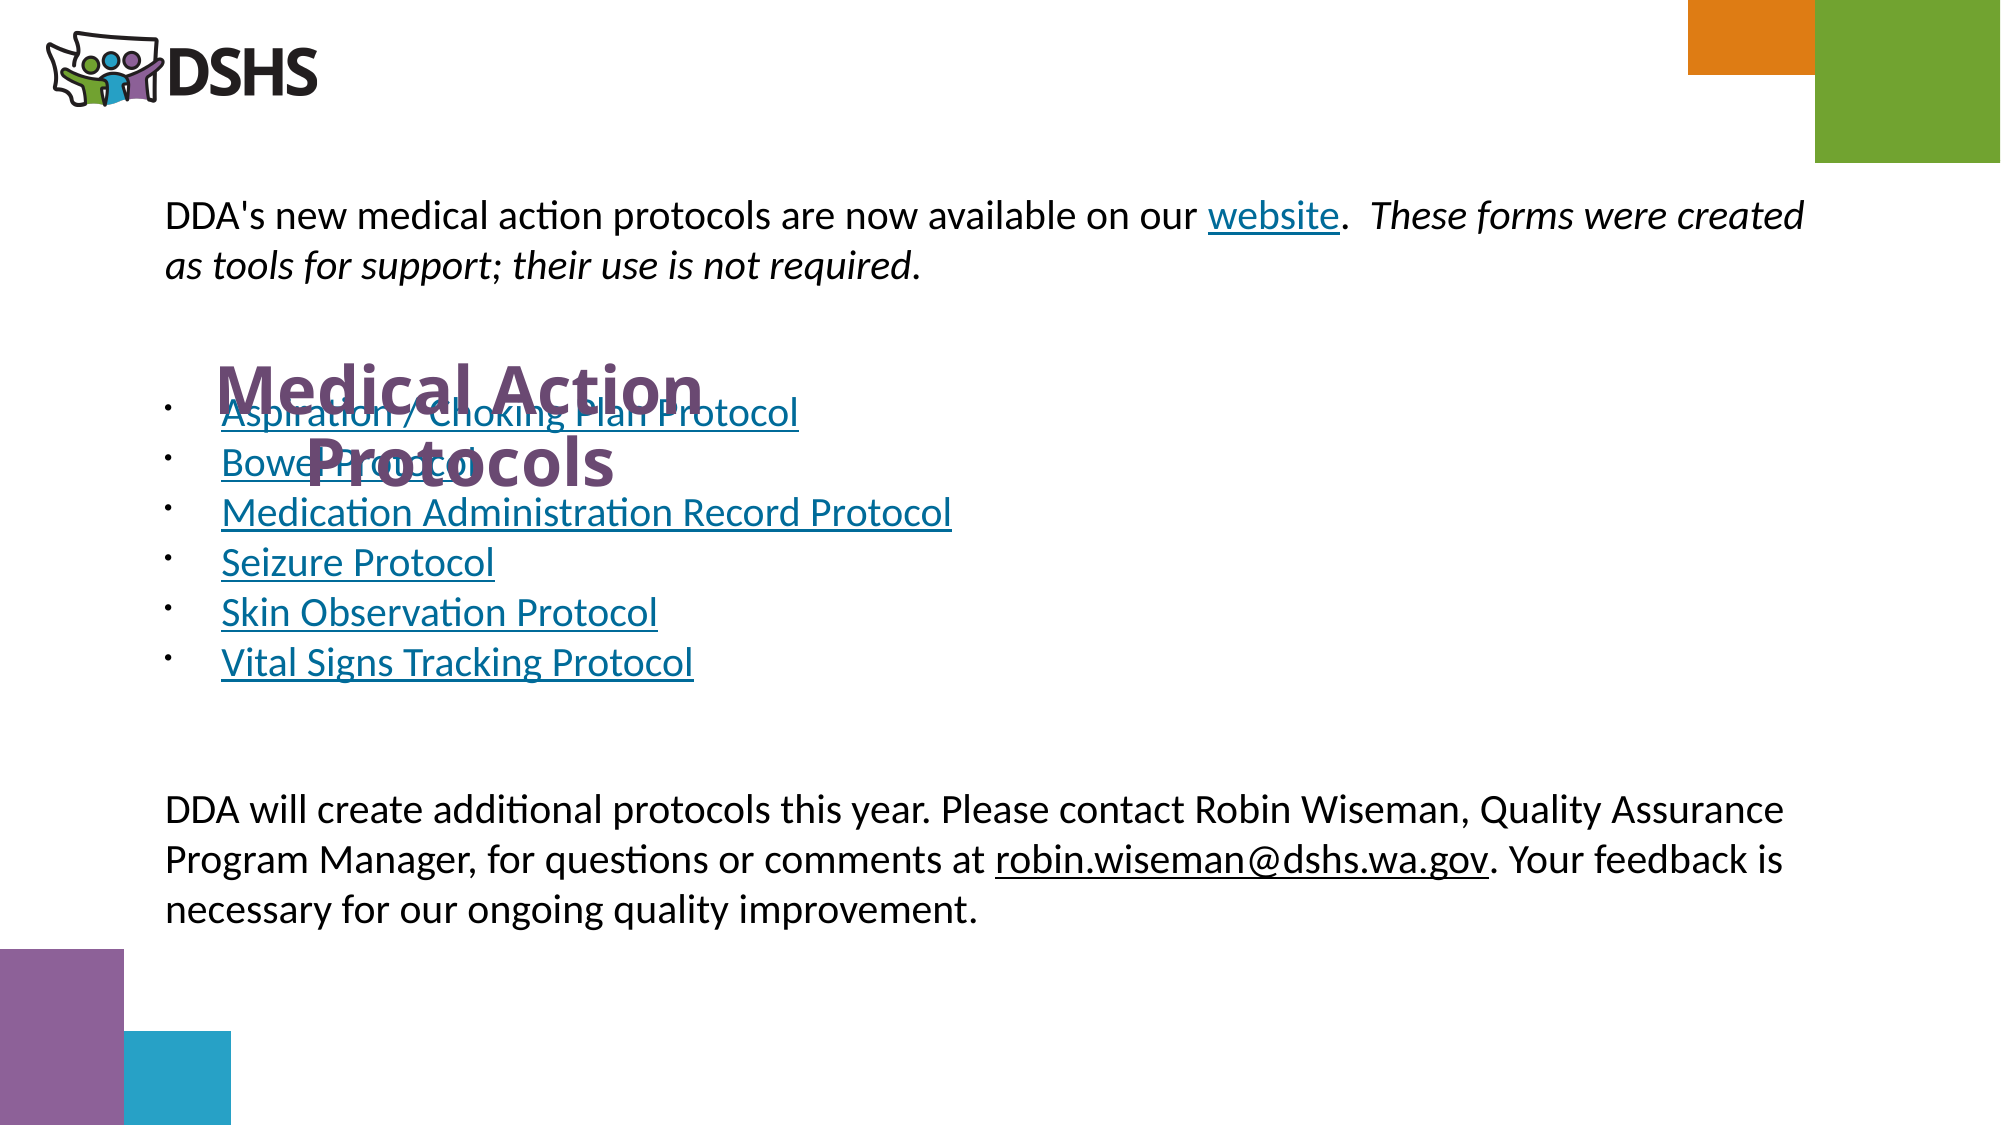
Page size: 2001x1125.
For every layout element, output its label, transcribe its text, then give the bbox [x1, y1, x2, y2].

text_box DDA's new medical action protocols are now available on our website. These forms were created as tools for support; their use is not required. Aspiration / Choking Plan Protocol Bowel Protocol Medication Administration Record Protocol Seizure Protocol Skin Observation Protocol Vital Signs Tracking Protocol DDA will create additional protocols this year. Please contact Robin Wiseman, Quality Assurance Program Manager, for questions or comments at robin.wiseman@dshs.wa.gov. Your feedback is necessary for our ongoing quality improvement. [150, 180, 1823, 945]
title Medical Action Protocols [123, 39, 1849, 150]
